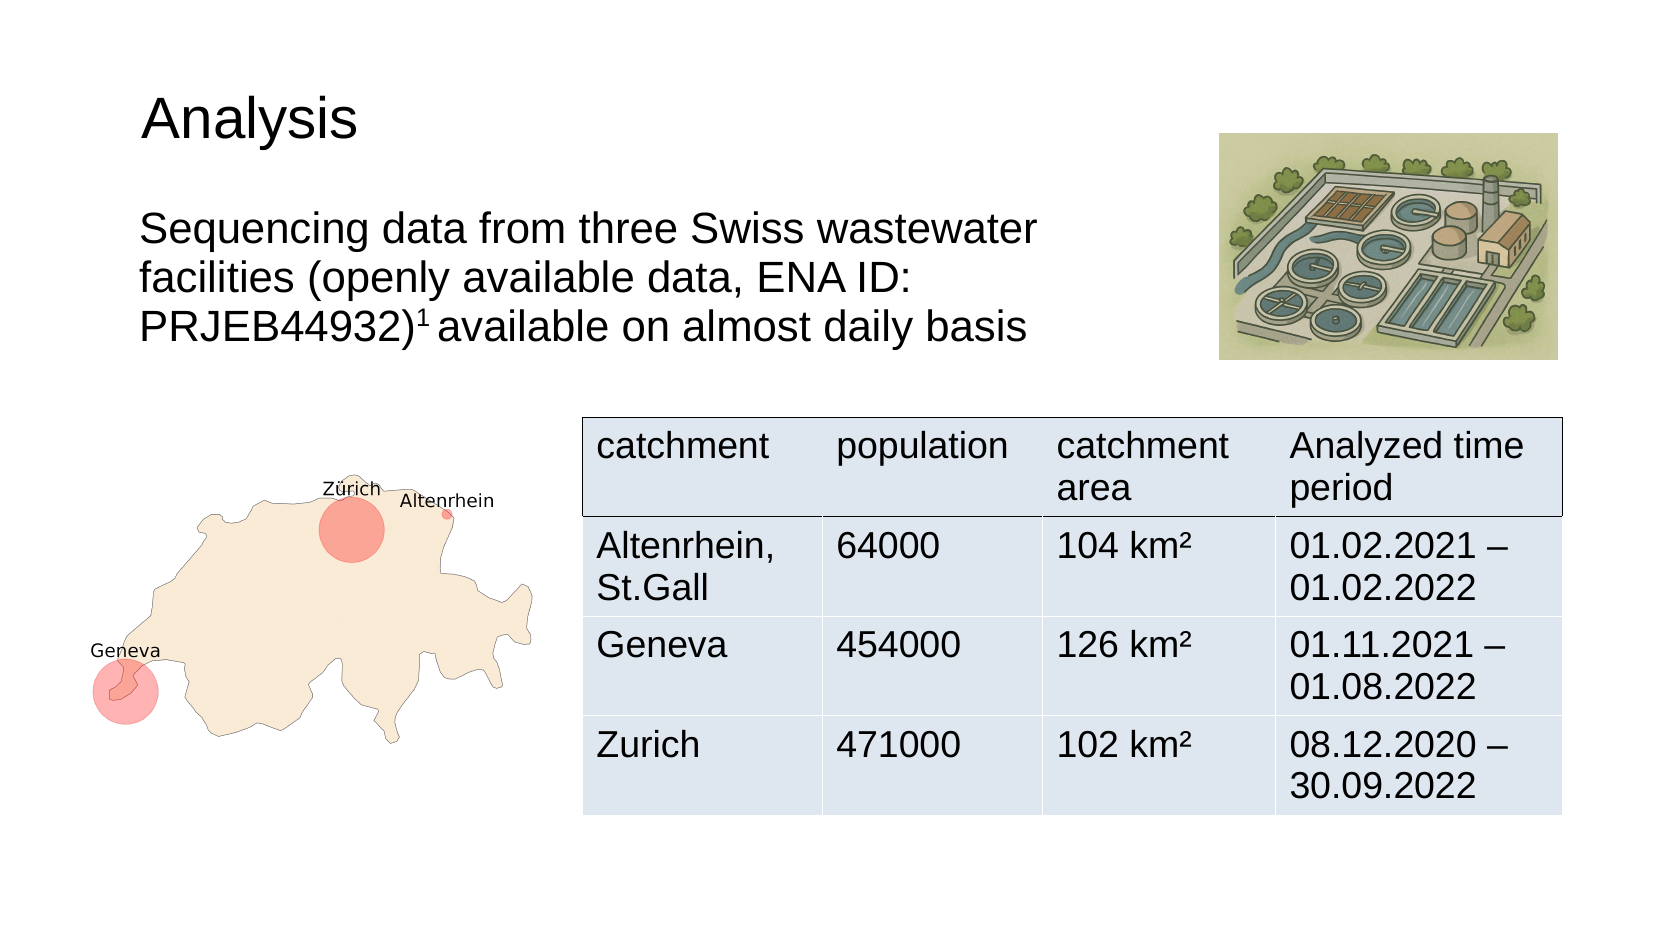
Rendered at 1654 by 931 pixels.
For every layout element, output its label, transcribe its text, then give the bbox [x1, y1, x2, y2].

picture [1219, 133, 1558, 360]
table_cell 102 km² [1043, 716, 1275, 815]
table_cell 08.12.2020 – 30.09.2022 [1276, 716, 1562, 815]
table_cell 64000 [823, 517, 1042, 616]
list Analysis [71, 85, 425, 174]
table_cell 454000 [823, 617, 1042, 715]
table_cell Altenrhein, St.Gall [583, 517, 822, 616]
table_cell 01.02.2021 – 01.02.2022 [1276, 517, 1562, 616]
table_cell 01.11.2021 – 01.08.2022 [1276, 617, 1562, 715]
table_cell 104 km² [1043, 517, 1275, 616]
picture [88, 376, 553, 842]
table_cell Geneva [583, 617, 822, 715]
text_box Sequencing data from three Swiss wastewater facilities (openly available data, ENA ID: PRJEB44932)1 available on almost daily basis [124, 196, 1137, 418]
table_header catchment [583, 418, 822, 516]
table_cell 471000 [823, 716, 1042, 815]
table_header population [822, 418, 1042, 516]
table_header catchment area [1042, 418, 1275, 516]
table_cell 126 km² [1043, 617, 1275, 715]
table_header Analyzed time period [1275, 418, 1562, 516]
table_cell Zurich [583, 716, 822, 815]
